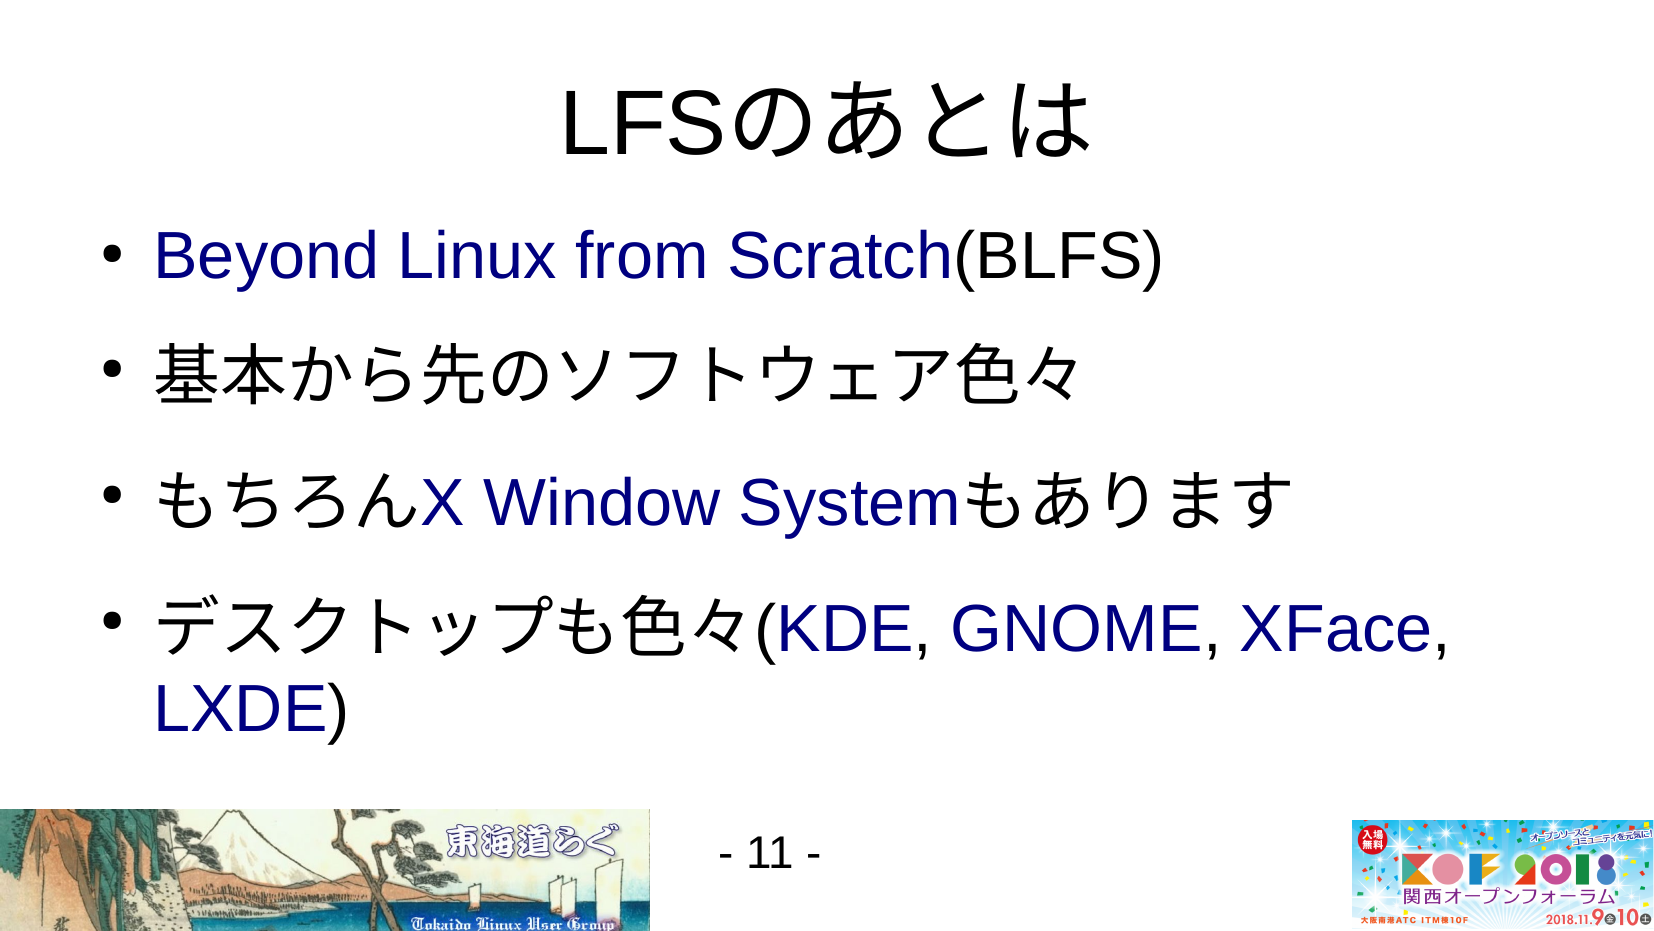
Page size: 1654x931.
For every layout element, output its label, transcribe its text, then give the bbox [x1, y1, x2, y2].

picture [0, 809, 650, 931]
list Beyond Linux from Scratch(BLFS) 基本から先のソフトウェア色々 もちろんX Window Systemもあります デスクトップも色々(KDE, GNOME, XFace,LXDE) [82, 217, 1571, 758]
title LFSのあとは [82, 37, 1571, 193]
picture [1352, 820, 1654, 930]
text_box - <番号> - [733, 819, 968, 898]
